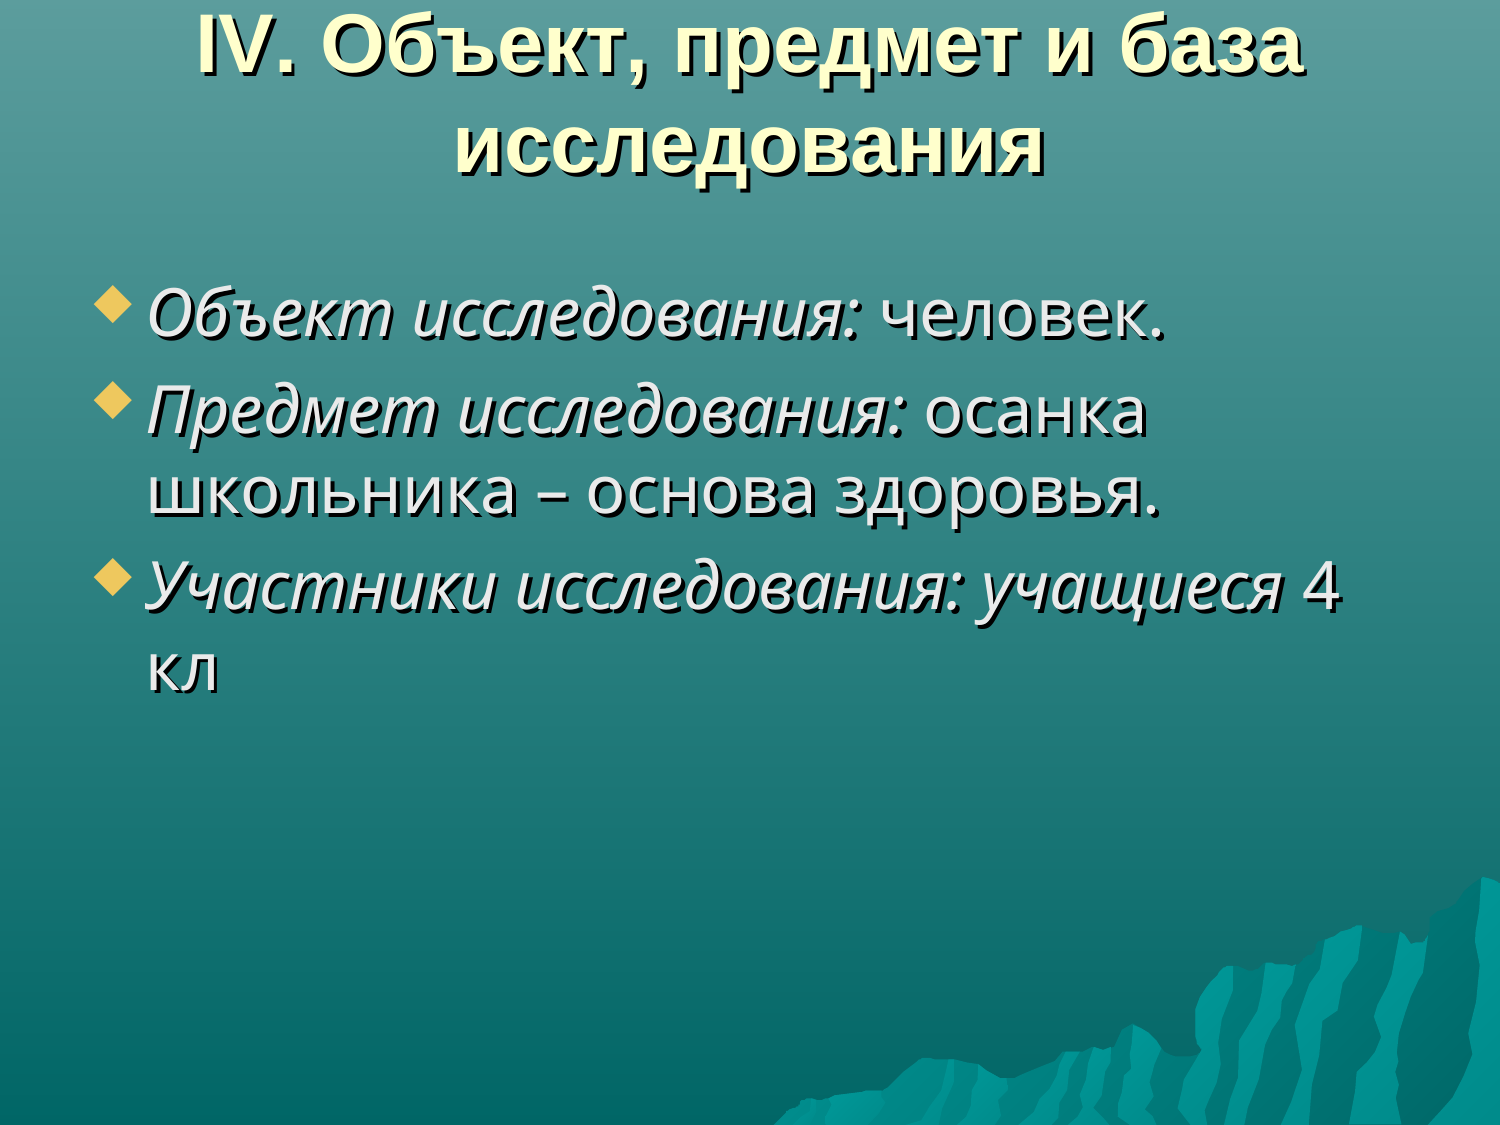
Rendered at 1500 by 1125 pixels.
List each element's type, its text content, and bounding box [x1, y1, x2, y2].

list Объект исследования: человек. Предмет исследования: осанка школьника – основа здоровья. Участники исследования: учащиеся 4 кл [75, 262, 1426, 1006]
title IV. Объект, предмет и база исследования [75, 0, 1426, 262]
